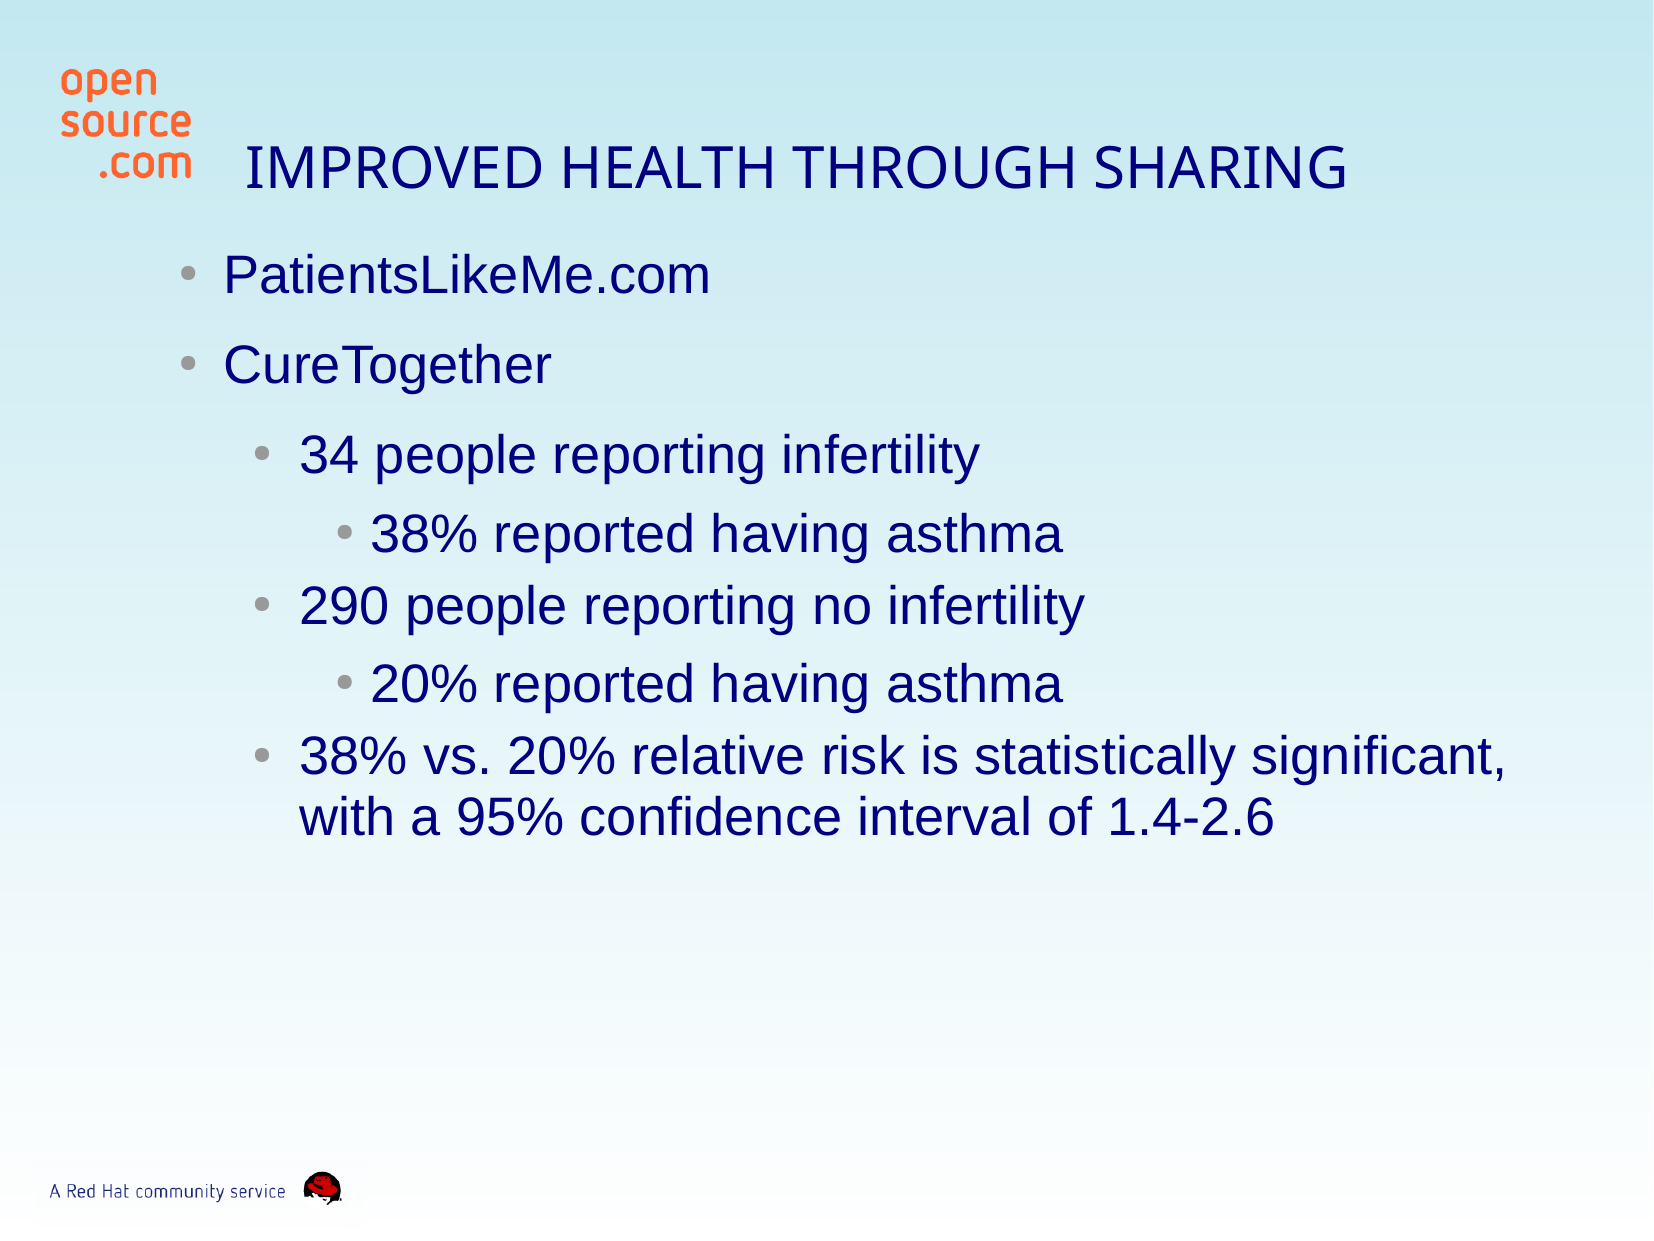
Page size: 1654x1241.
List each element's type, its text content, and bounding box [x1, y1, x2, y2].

picture [0, 0, 1654, 1241]
list PatientsLikeMe.com CureTogether 34 people reporting infertility 38% reported having asthma 290 people reporting no infertility 20% reported having asthma 38% vs. 20% relative risk is statistically significant, with a 95% confidence interval of 1.4-2.6 [86, 244, 1576, 1039]
text_box IMPROVED HEALTH THROUGH SHARING [230, 118, 1570, 284]
